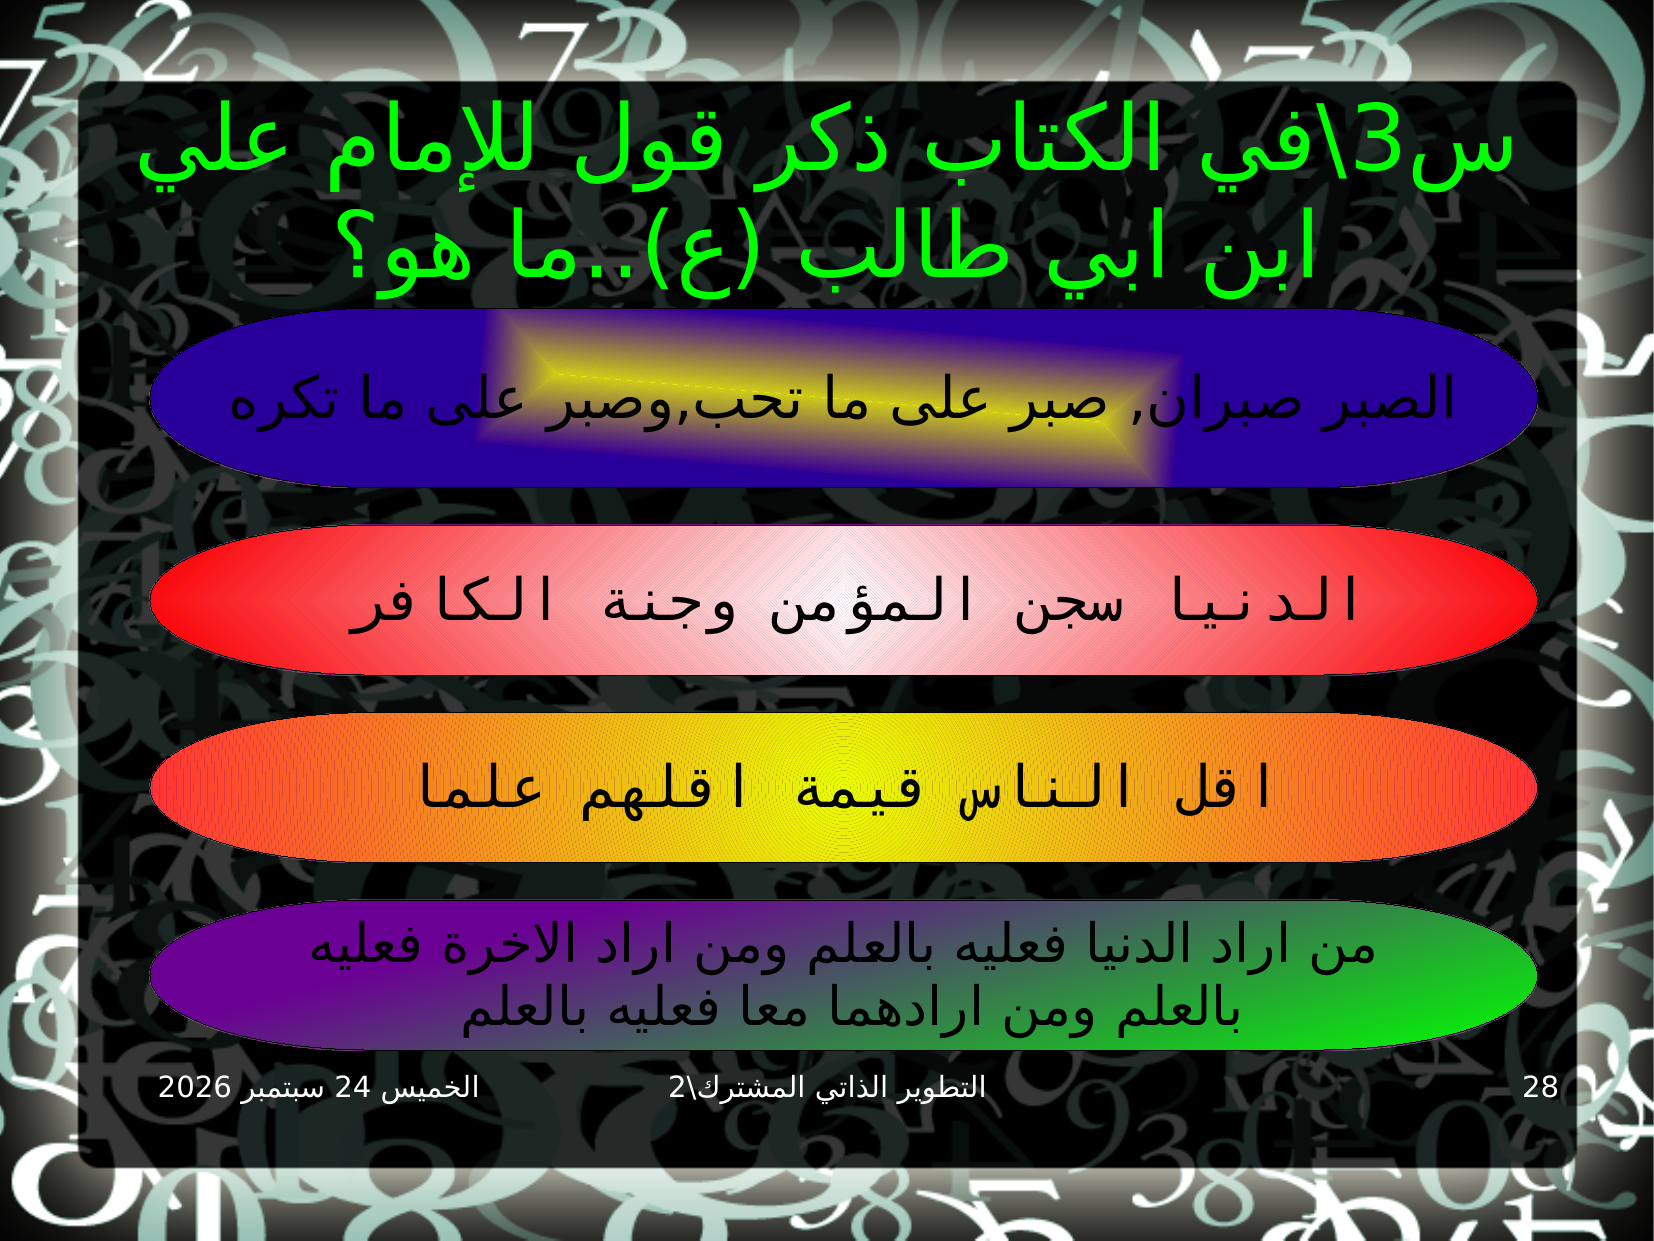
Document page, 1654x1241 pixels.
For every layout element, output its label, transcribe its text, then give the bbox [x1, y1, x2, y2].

text_box الصبر صبران, صبر على ما تحب,وصبر على ما تكره [149, 308, 1538, 488]
text_box اقل الناس قيمة اقلهم علما [149, 712, 1538, 863]
text_box الدنيا سجن المؤمن وجنة الكافر [149, 525, 1538, 676]
text_box من اراد الدنيا فعليه بالعلم ومن اراد الاخرة فعليه بالعلم ومن ارادهما معا فعليه بالعلم [149, 900, 1538, 1051]
title س3\في الكتاب ذكر قول للإمام علي ابن ابي طالب (ع)..ما هو؟ [82, 81, 1571, 303]
picture [0, 0, 1654, 1241]
